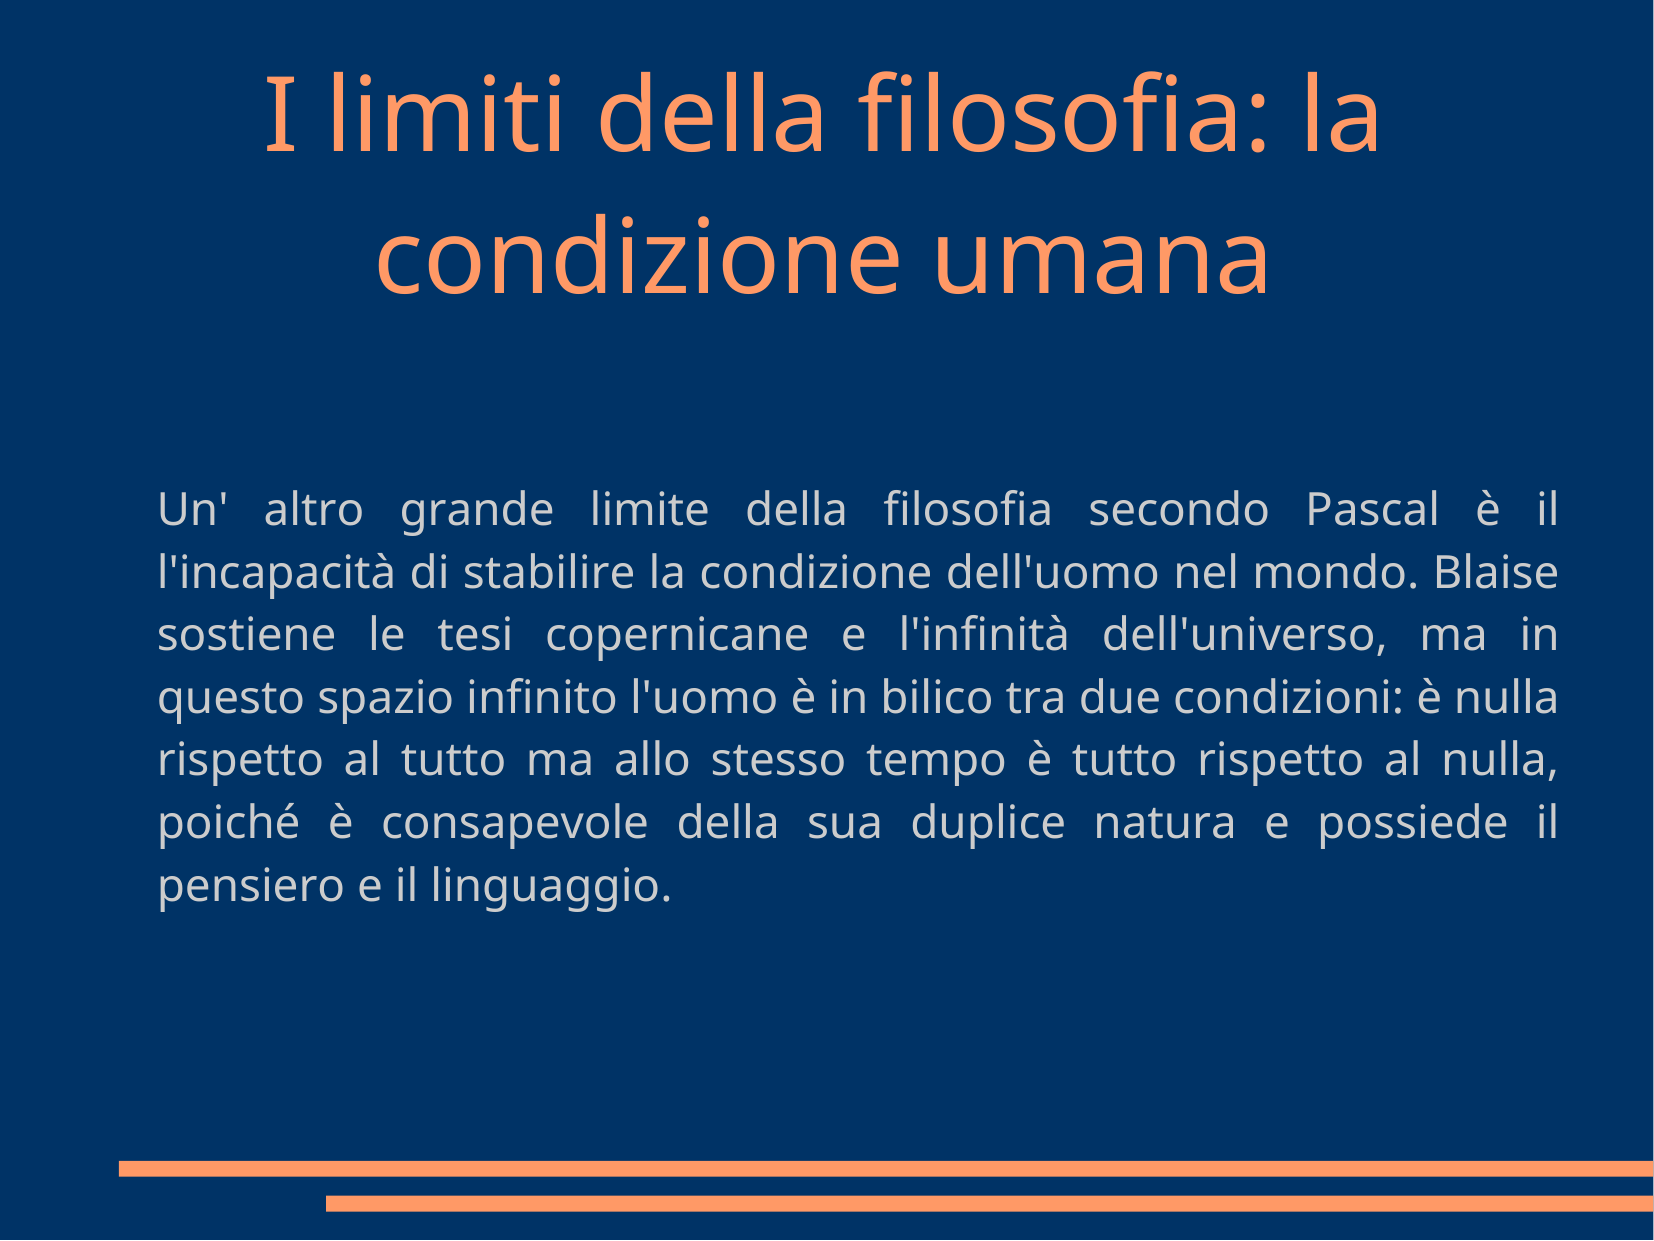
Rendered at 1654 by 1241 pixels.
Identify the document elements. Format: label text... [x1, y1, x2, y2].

title I limiti della filosofia: la condizione umana [118, 16, 1531, 347]
subtitle Un' altro grande limite della filosofia secondo Pascal è il l'incapacità di stabilire la condizione dell'uomo nel mondo. Blaise sostiene le tesi copernicane e l'infinità dell'universo, ma in questo spazio infinito l'uomo è in bilico tra due condizioni: è nulla rispetto al tutto ma allo stesso tempo è tutto rispetto al nulla, poiché è consapevole della sua duplice natura e possiede il pensiero e il linguaggio. [121, 329, 1561, 1125]
